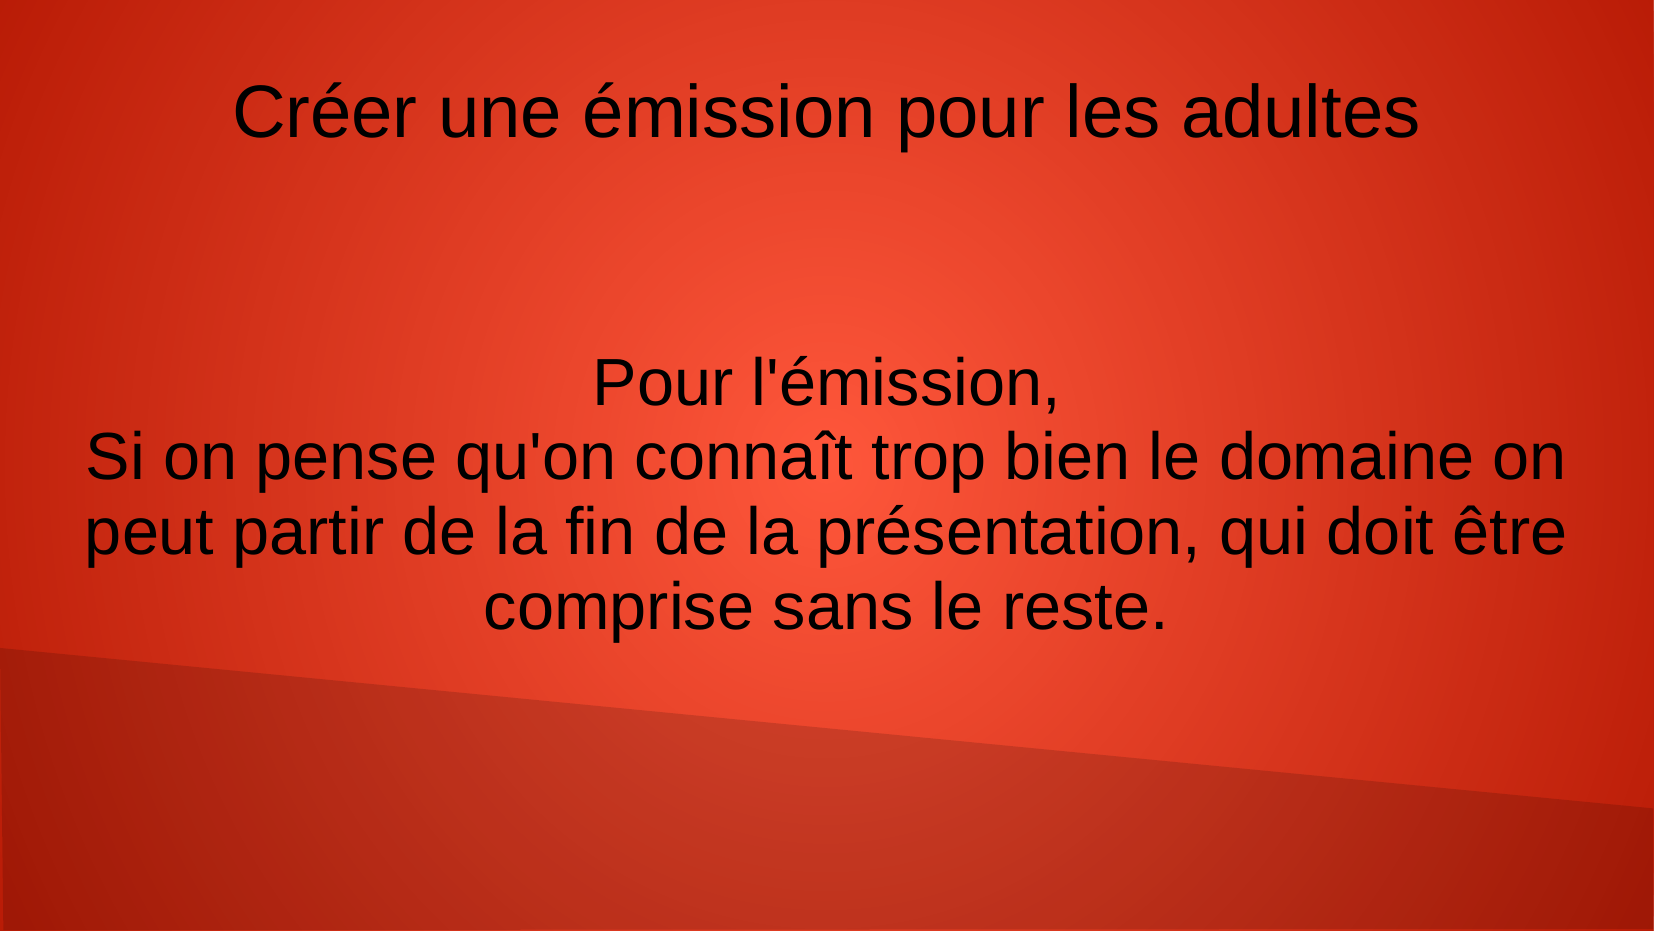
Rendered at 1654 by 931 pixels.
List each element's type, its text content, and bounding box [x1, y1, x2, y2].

subtitle Pour l'émission, Si on pense qu'on connaît trop bien le domaine on peut partir de la fin de la présentation, qui doit être comprise sans le reste. [82, 224, 1571, 764]
title Créer une émission pour les adultes [82, 35, 1571, 189]
